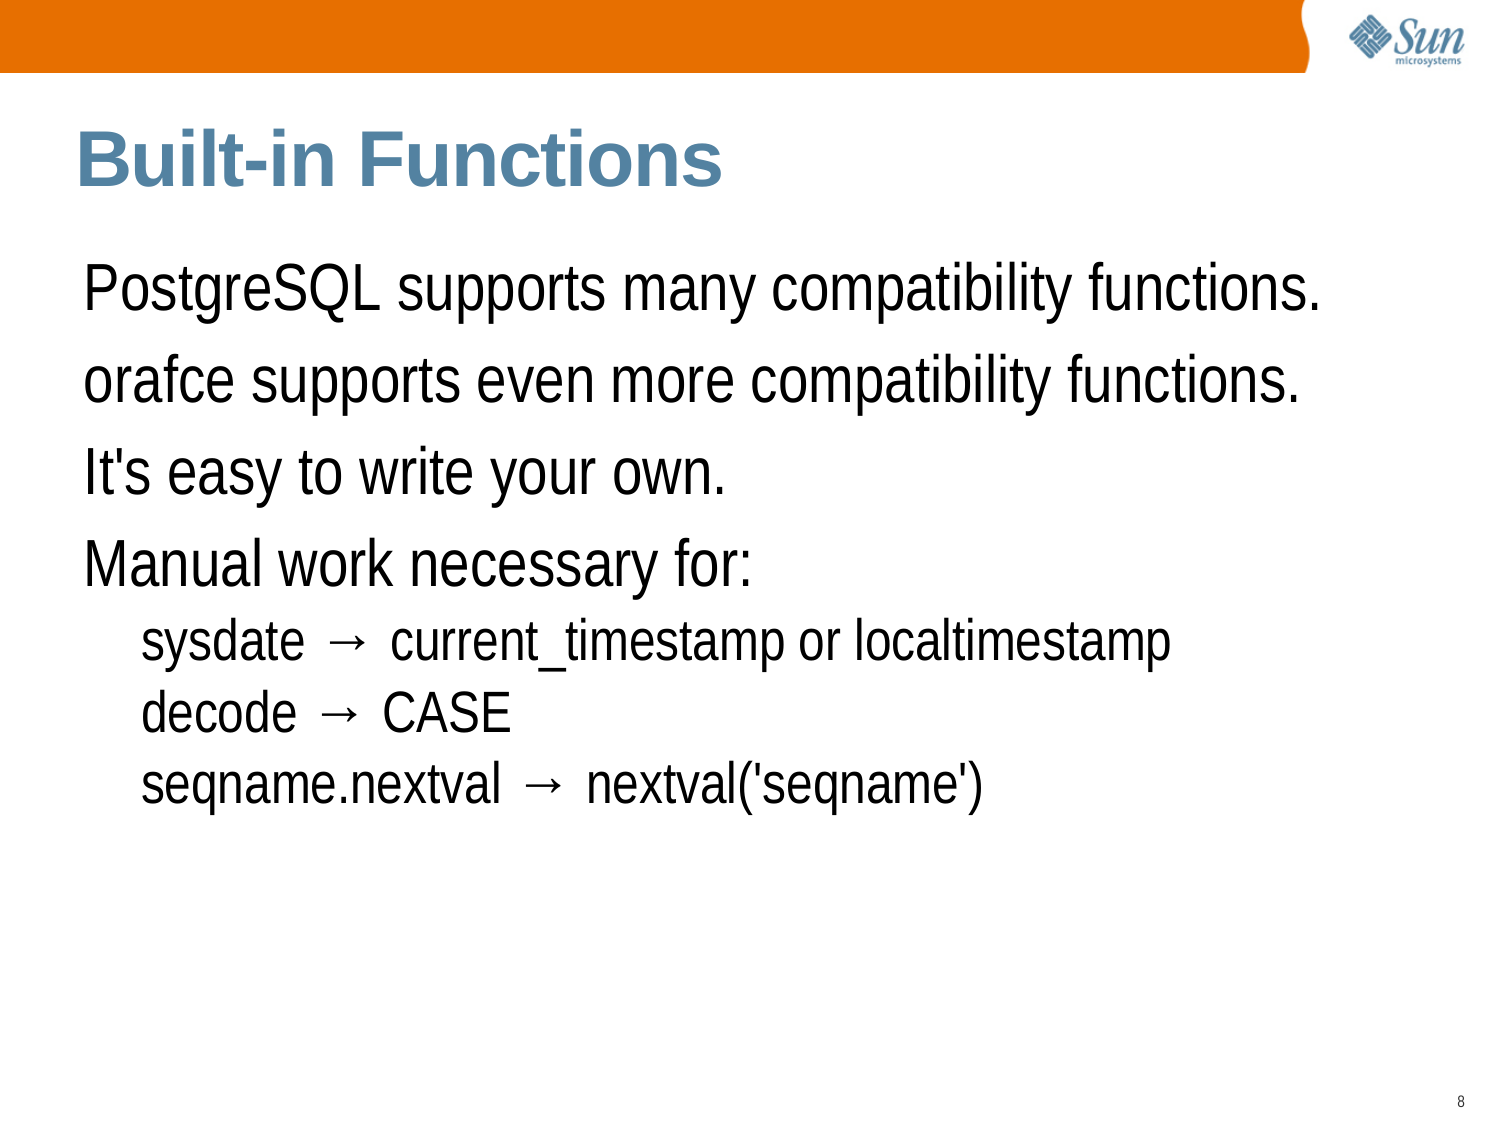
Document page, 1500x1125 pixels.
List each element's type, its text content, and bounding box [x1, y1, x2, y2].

list PostgreSQL supports many compatibility functions. orafce supports even more compatibility functions. It's easy to write your own. Manual work necessary for: sysdate → current_timestamp or localtimestamp decode → CASE seqname.nextval → nextval('seqname') [64, 258, 1401, 1062]
picture [0, 0, 1500, 73]
title Built-in Functions [75, 123, 1437, 227]
